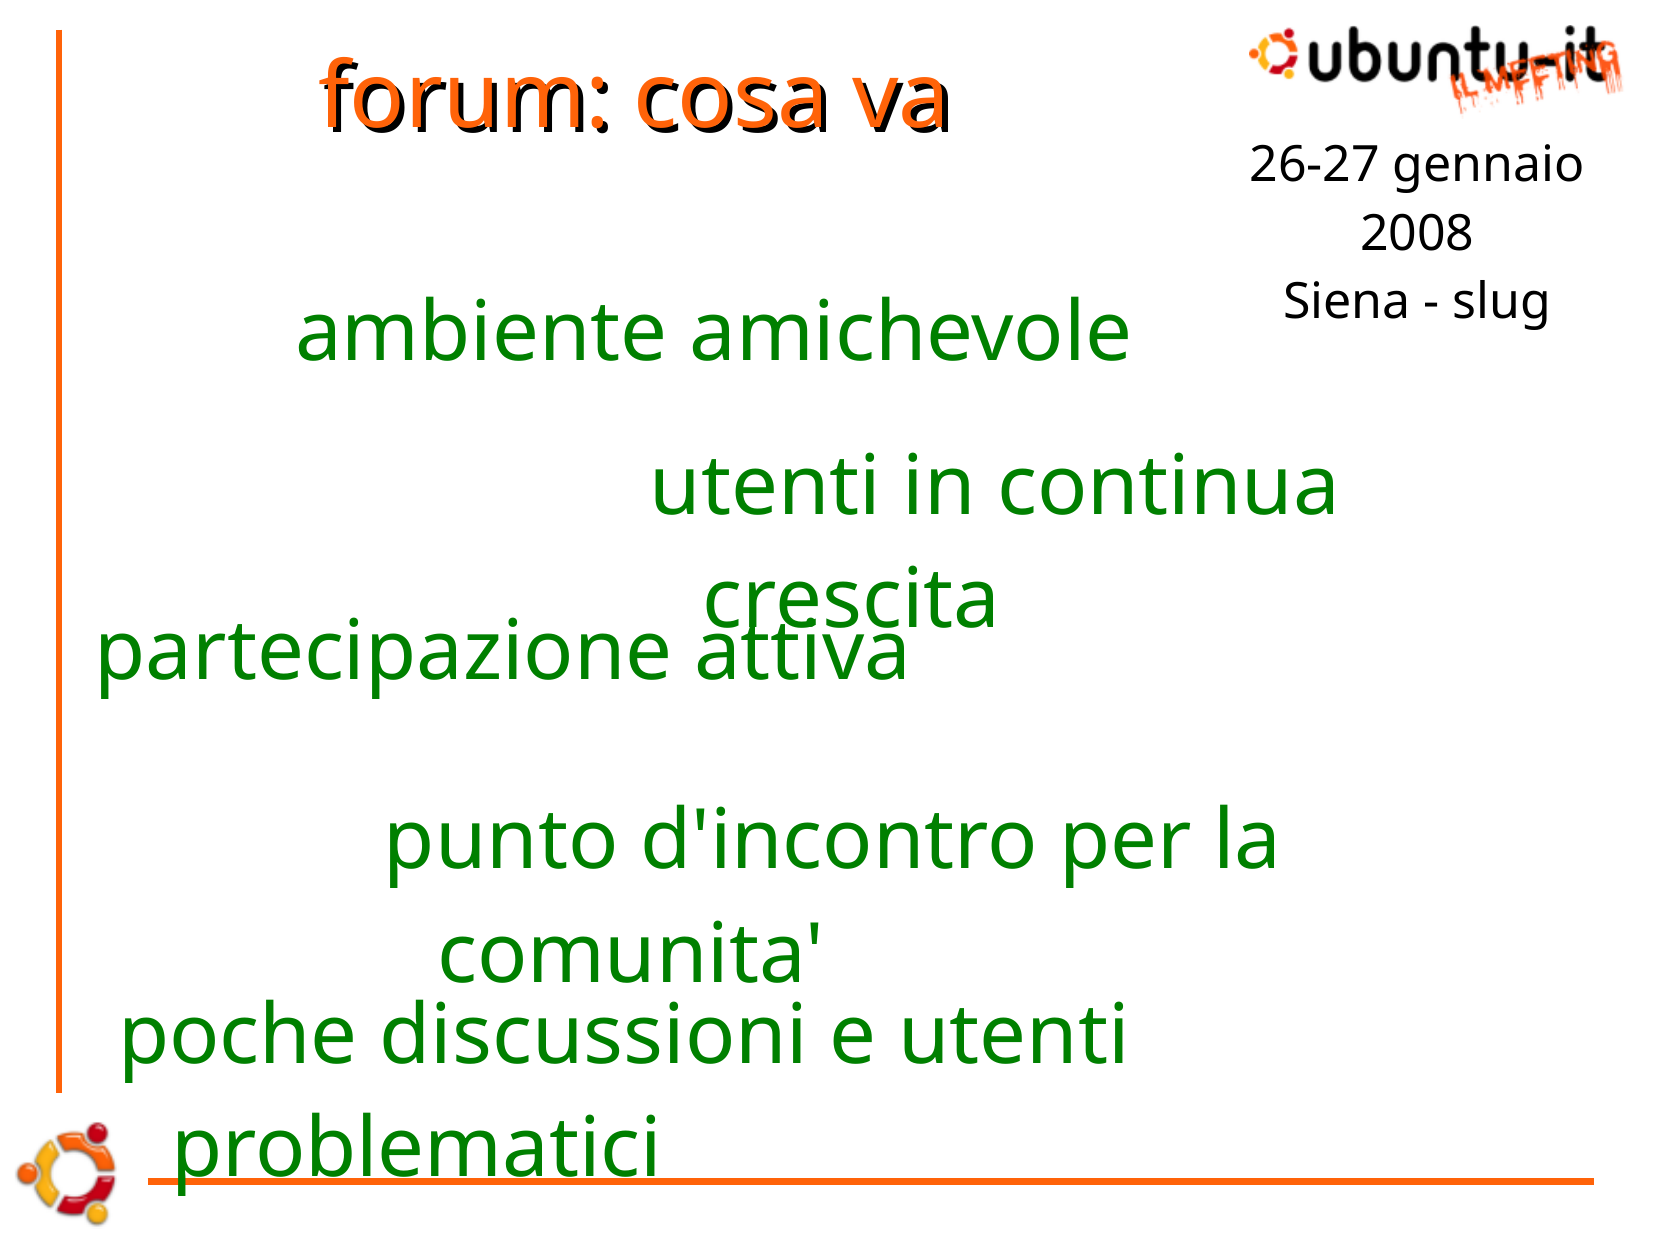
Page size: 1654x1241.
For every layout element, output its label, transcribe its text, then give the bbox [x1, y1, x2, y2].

text_box 26-27 gennaio 2008 Siena - slug [1181, 118, 1654, 248]
list utenti in continua crescita [531, 425, 1625, 508]
picture [1249, 25, 1625, 119]
list punto d'incontro per la comunita' [265, 779, 1625, 862]
list ambiente amichevole [177, 271, 1152, 354]
title forum: cosa va [118, 29, 1152, 119]
list partecipazione attiva [88, 590, 1034, 673]
picture [14, 1121, 119, 1229]
list poche discussioni e utenti problematici [118, 974, 1595, 1057]
